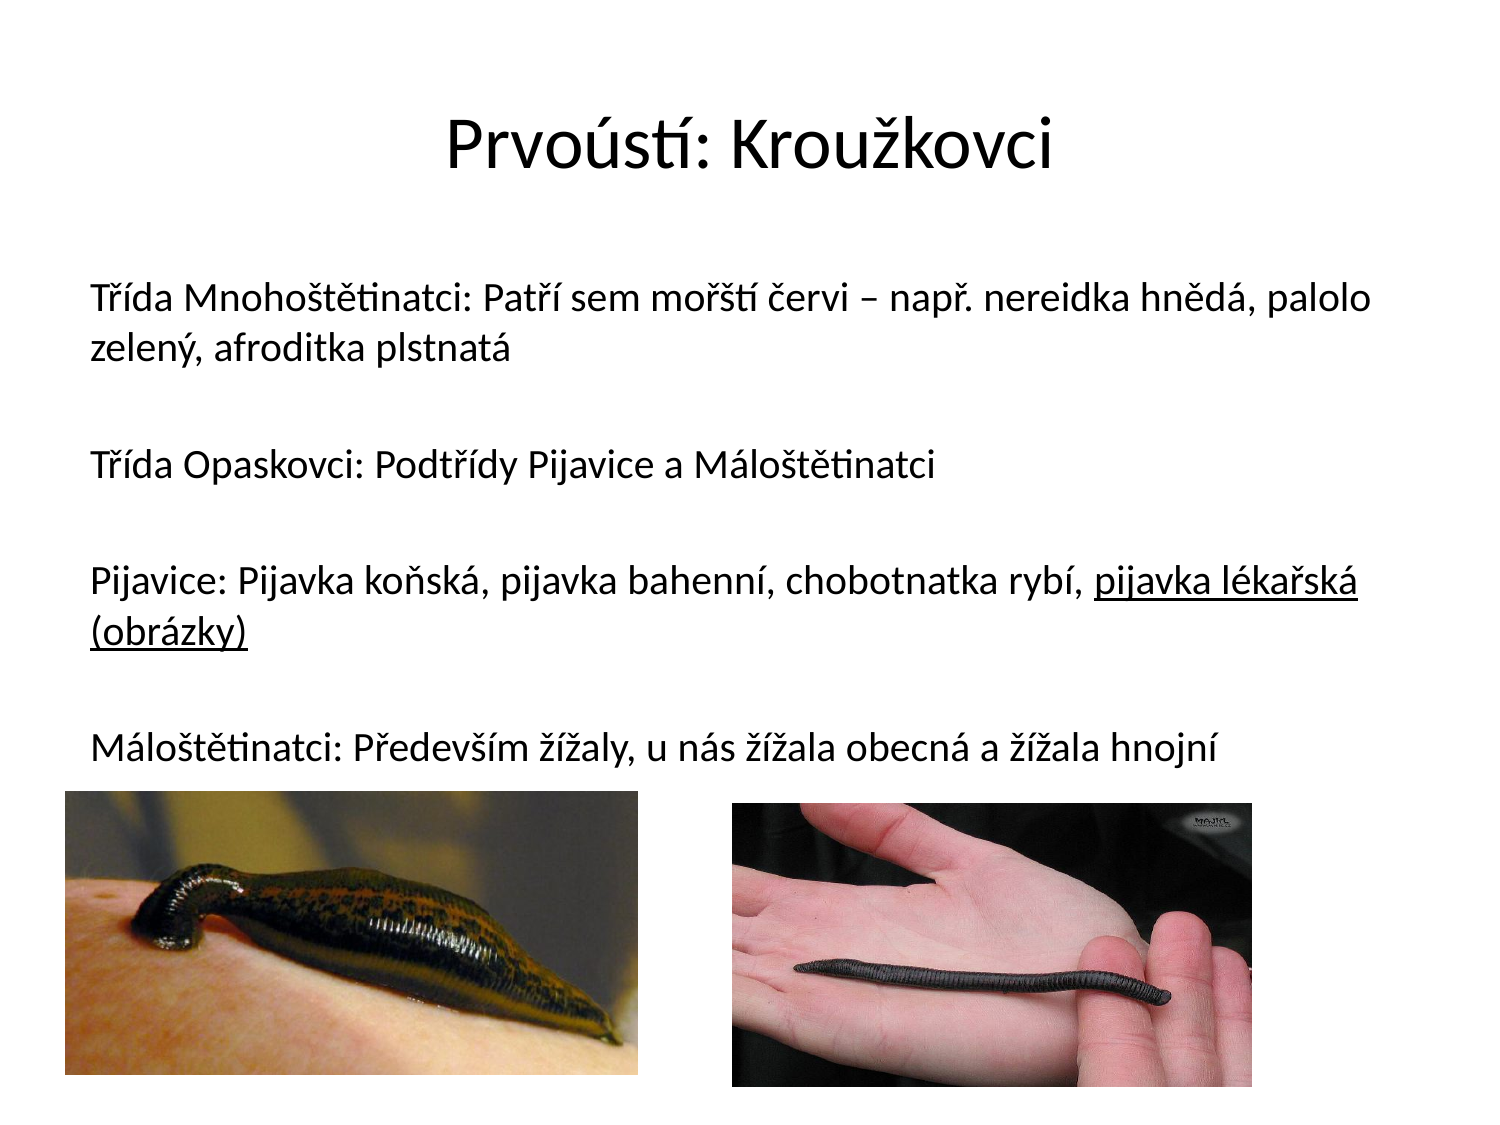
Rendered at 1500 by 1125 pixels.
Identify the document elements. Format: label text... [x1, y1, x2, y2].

picture [65, 791, 638, 1075]
list Třída Mnohoštětinatci: Patří sem mořští červi – např. nereidka hnědá, palolo zelený, afroditka plstnatá Třída Opaskovci: Podtřídy Pijavice a Máloštětinatci Pijavice: Pijavka koňská, pijavka bahenní, chobotnatka rybí, pijavka lékařská (obrázky) Máloštětinatci: Především žížaly, u nás žížala obecná a žížala hnojní [75, 262, 1425, 1005]
title Prvoústí: Kroužkovci [75, 45, 1425, 233]
picture [732, 803, 1252, 1087]
